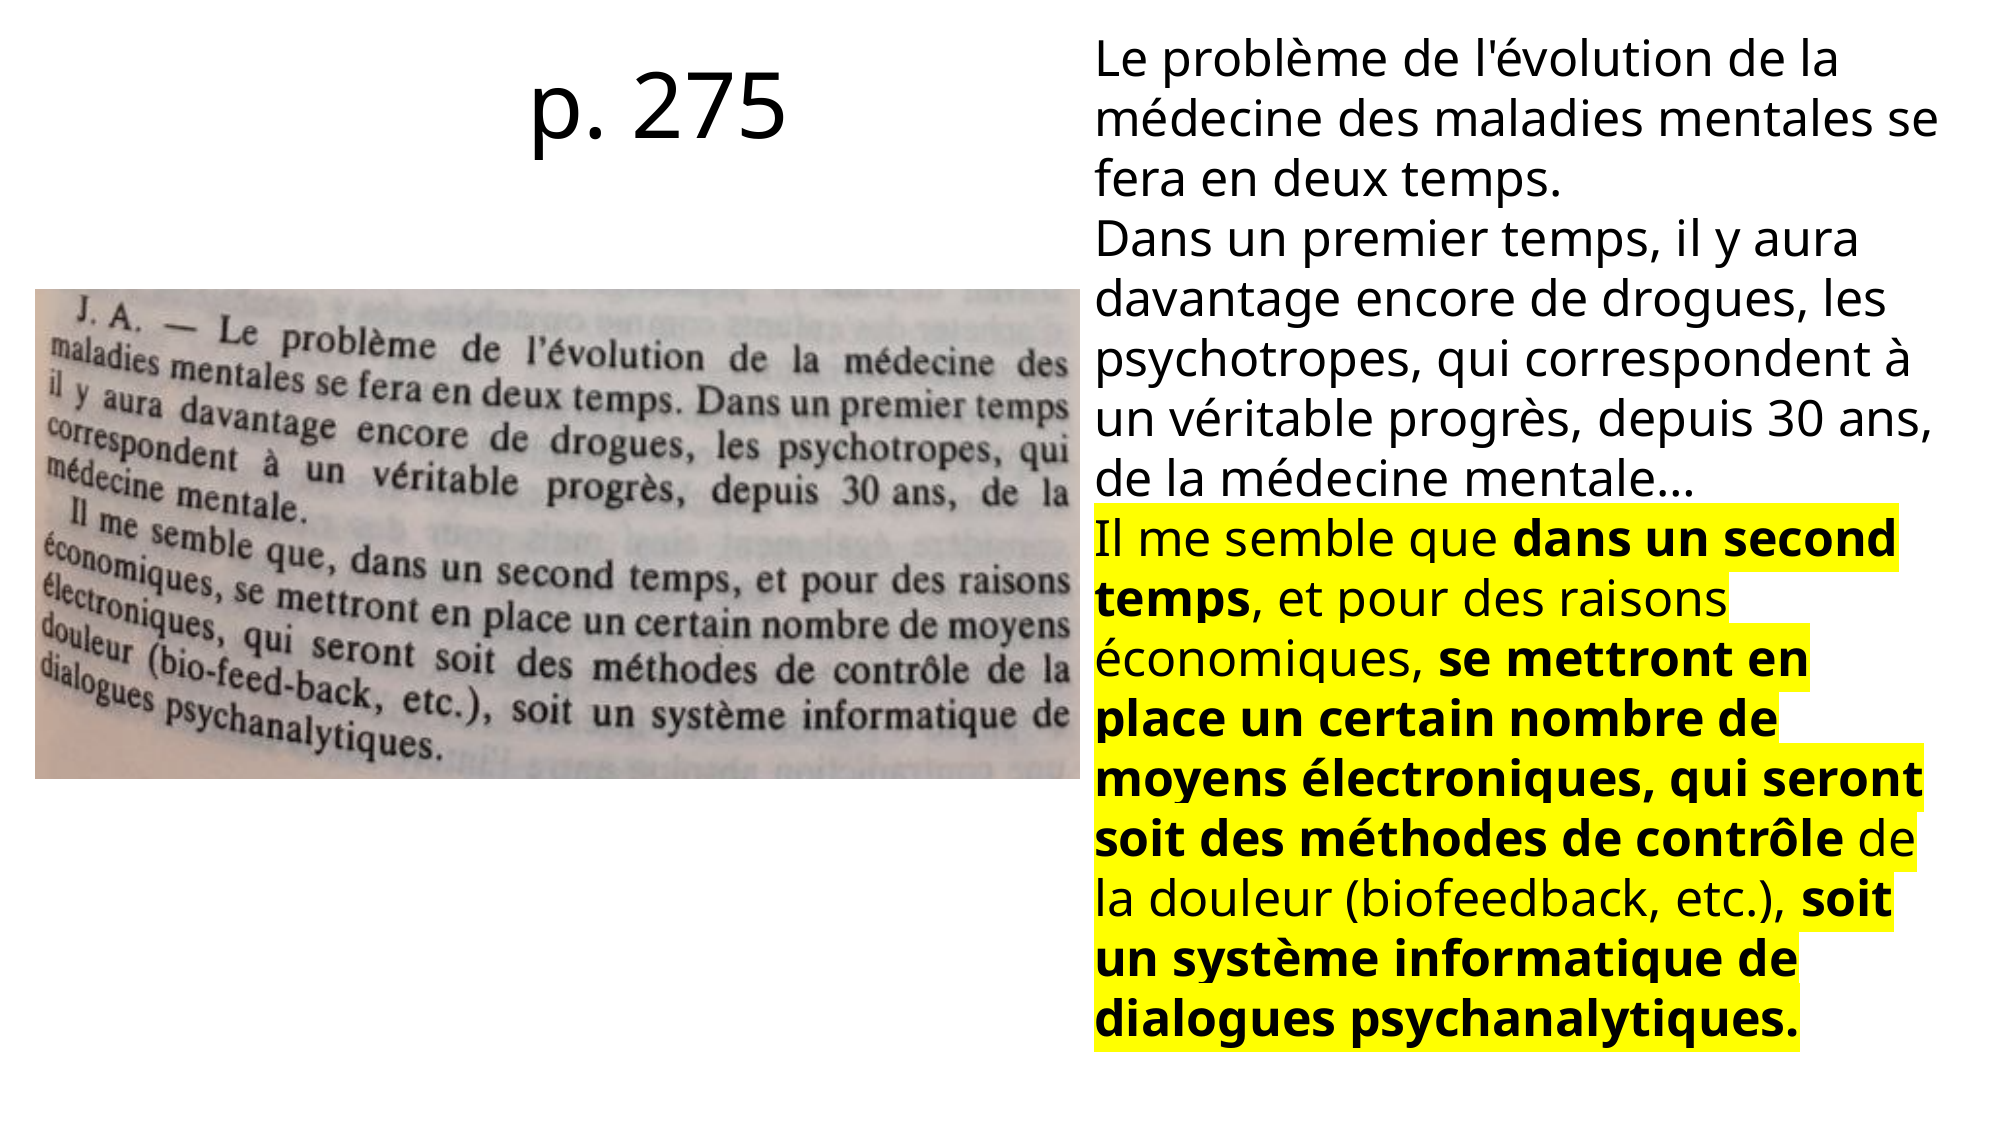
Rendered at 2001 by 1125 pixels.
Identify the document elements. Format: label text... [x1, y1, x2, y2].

title p. 275 [0, 0, 1521, 218]
picture [35, 289, 1080, 779]
text_box Le problème de l'évolution de la médecine des maladies mentales se fera en deux temps. Dans un premier temps, il y aura davantage encore de drogues, les psychotropes, qui correspondent à un véritable progrès, depuis 30 ans, de la médecine mentale… Il me semble que dans un second temps, et pour des raisons économiques, se mettront en place un certain nombre de moyens électroniques, qui seront soit des méthodes de contrôle de la douleur (biofeedback, etc.), soit un système informatique de dialogues psychanalytiques. [1079, 19, 1963, 1054]
